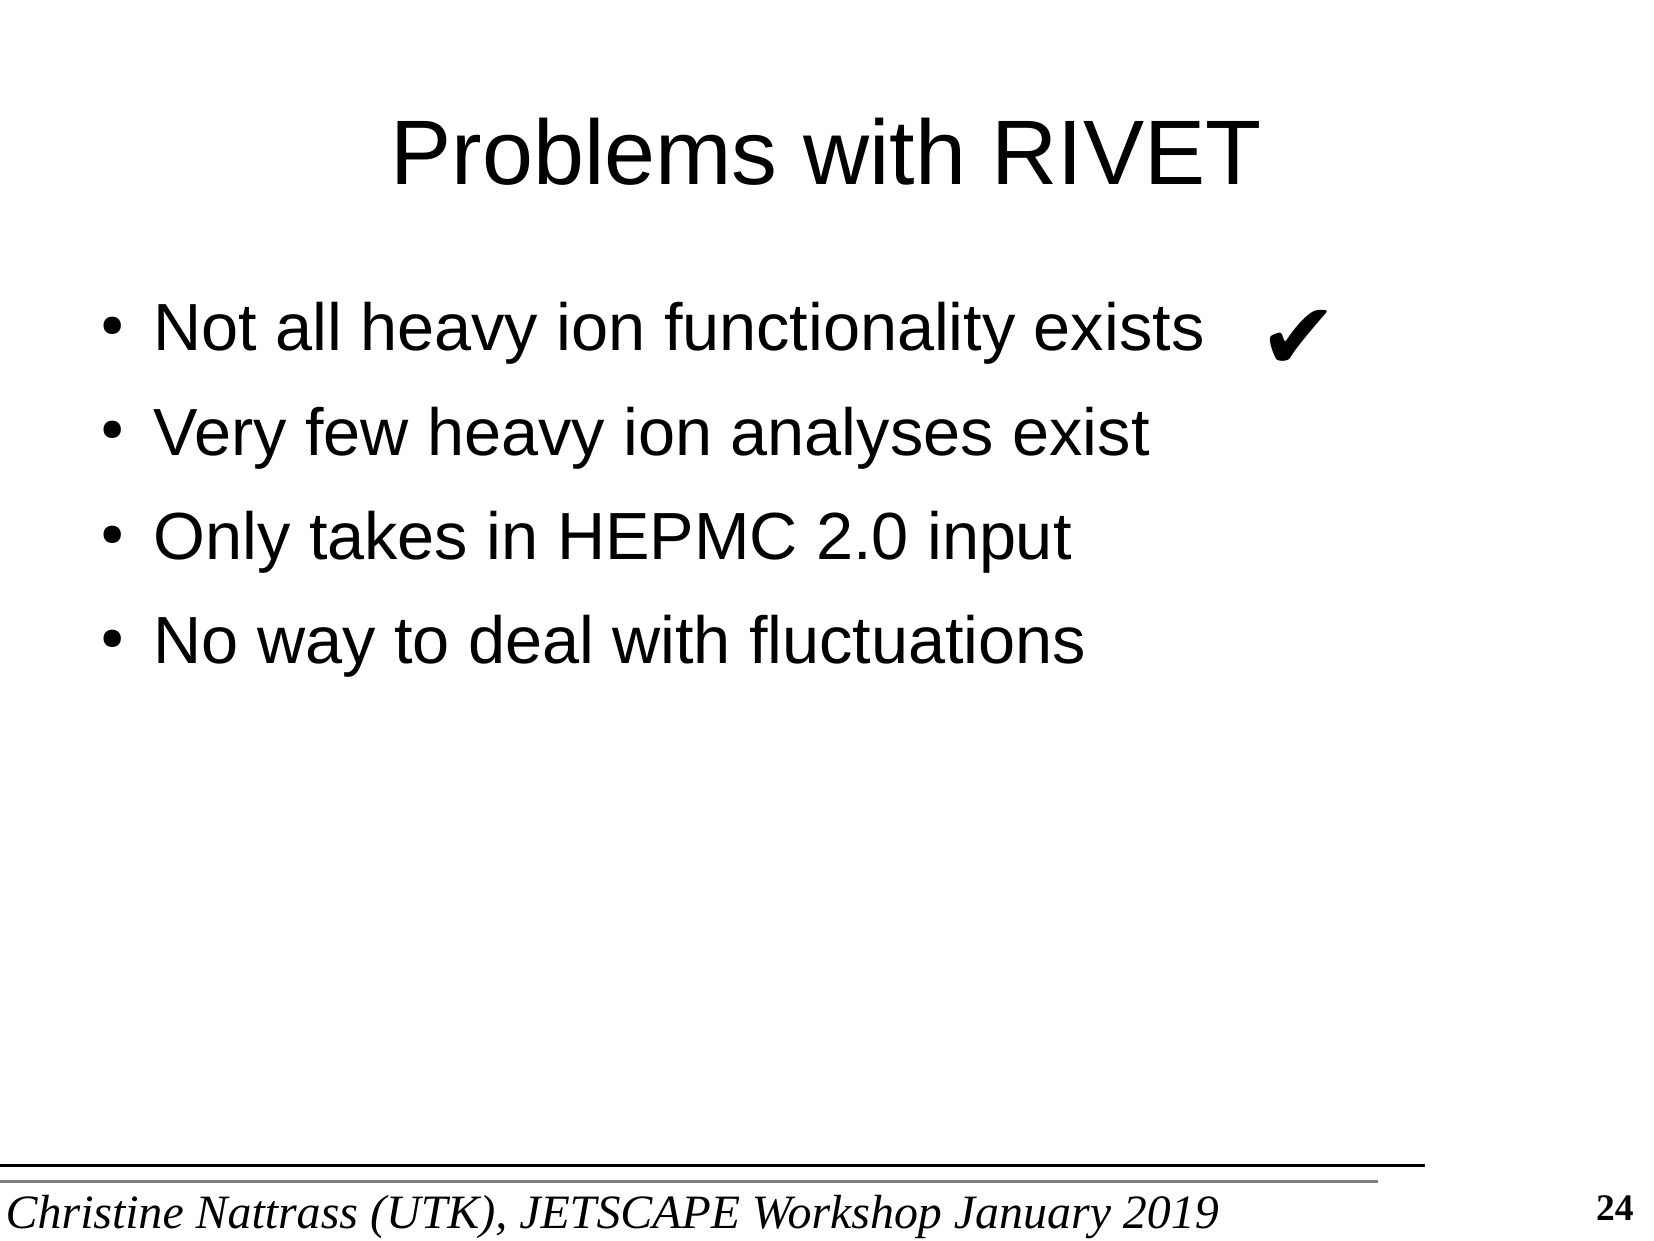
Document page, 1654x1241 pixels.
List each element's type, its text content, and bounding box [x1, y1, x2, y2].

title Problems with RIVET [82, 49, 1571, 257]
list Not all heavy ion functionality exists Very few heavy ion analyses exist Only takes in HEPMC 2.0 input No way to deal with fluctuations [82, 290, 1538, 1010]
text_box ✔ [1244, 261, 1356, 396]
